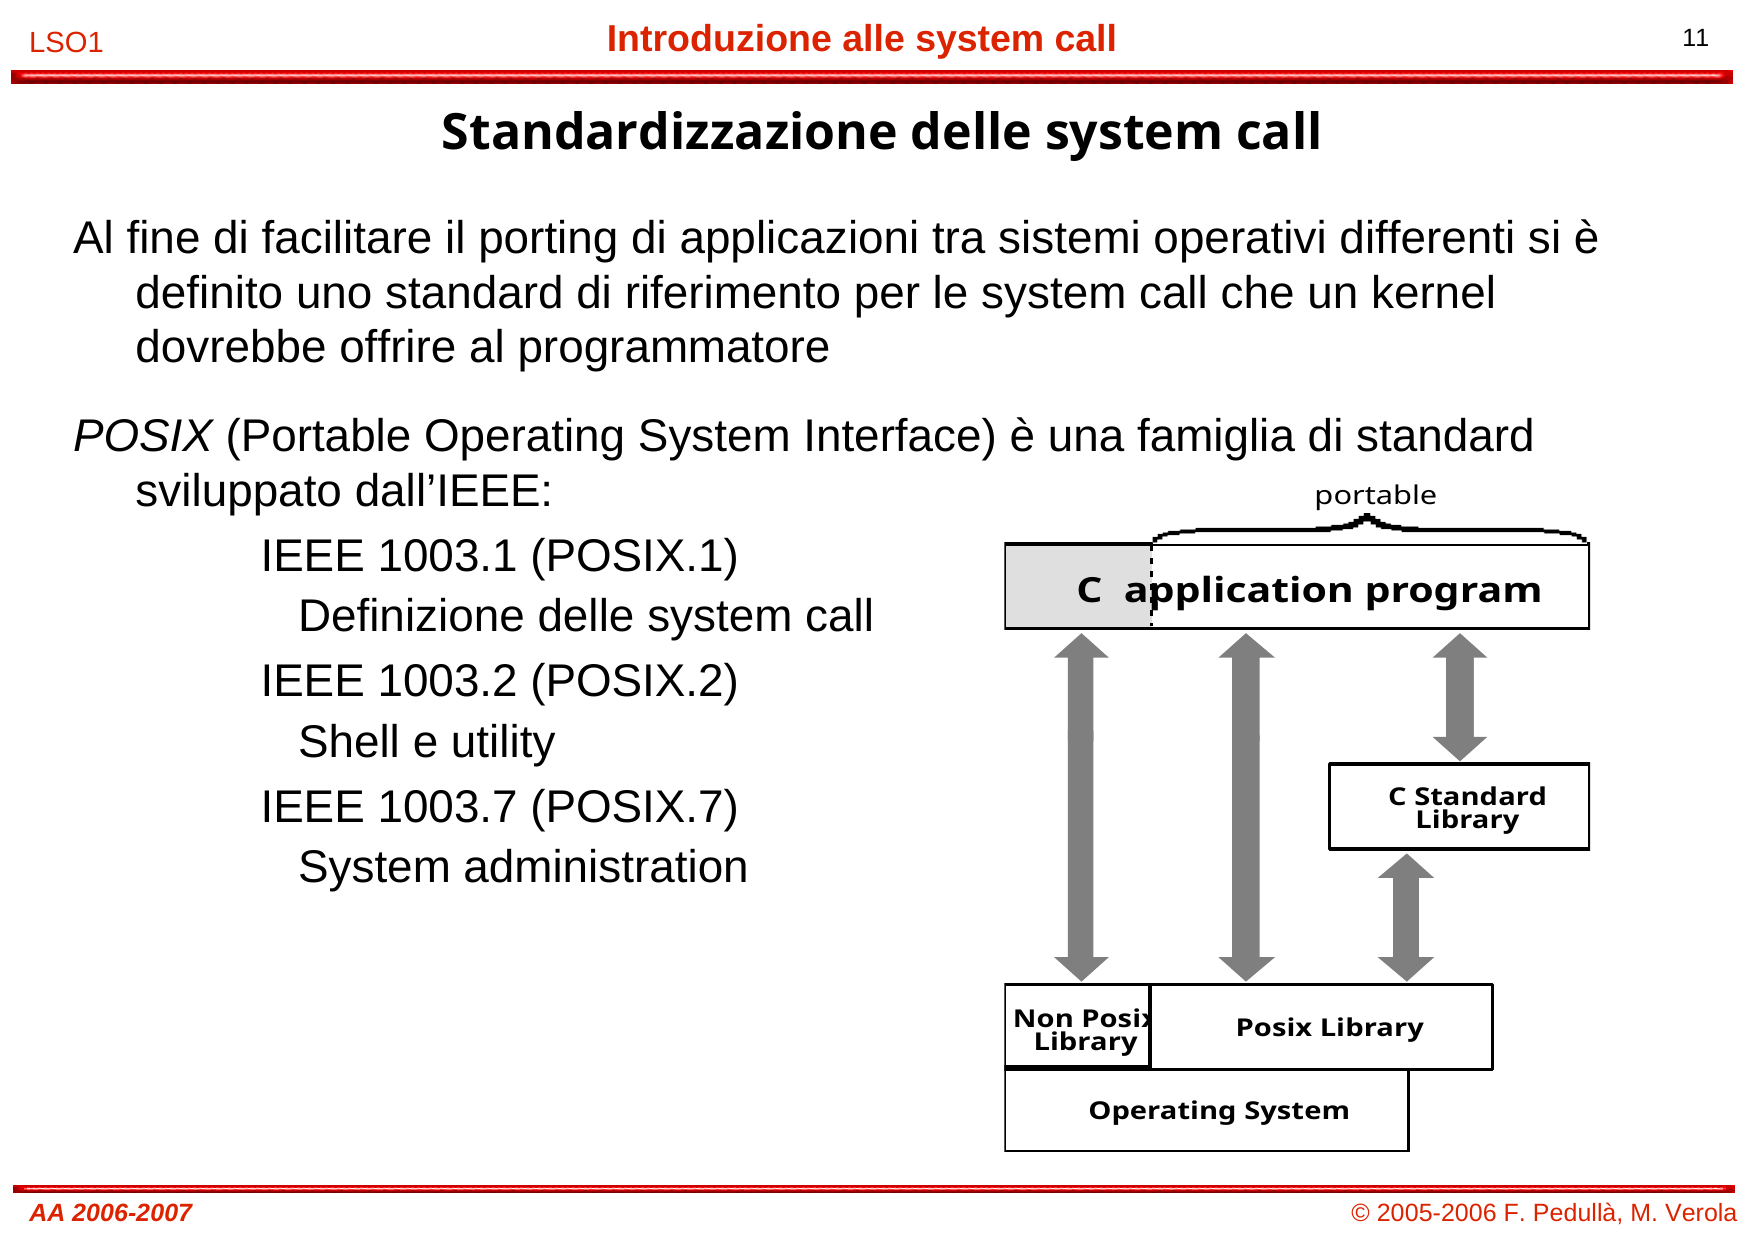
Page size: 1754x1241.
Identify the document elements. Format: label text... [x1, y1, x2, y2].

list Al fine di facilitare il porting di applicazioni tra sistemi operativi differenti si è definito uno standard di riferimento per le system call che un kernel dovrebbe offrire al programmatore POSIX (Portable Operating System Interface) è una famiglia di standard sviluppato dall’IEEE: IEEE 1003.1 (POSIX.1) Definizione delle system call IEEE 1003.2 (POSIX.2) Shell e utility IEEE 1003.7 (POSIX.7) System administration [58, 200, 1696, 1005]
picture [1004, 483, 1591, 1152]
picture [11, 70, 1733, 84]
picture [13, 1185, 1735, 1193]
title Standardizzazione delle system call [379, 84, 1386, 180]
